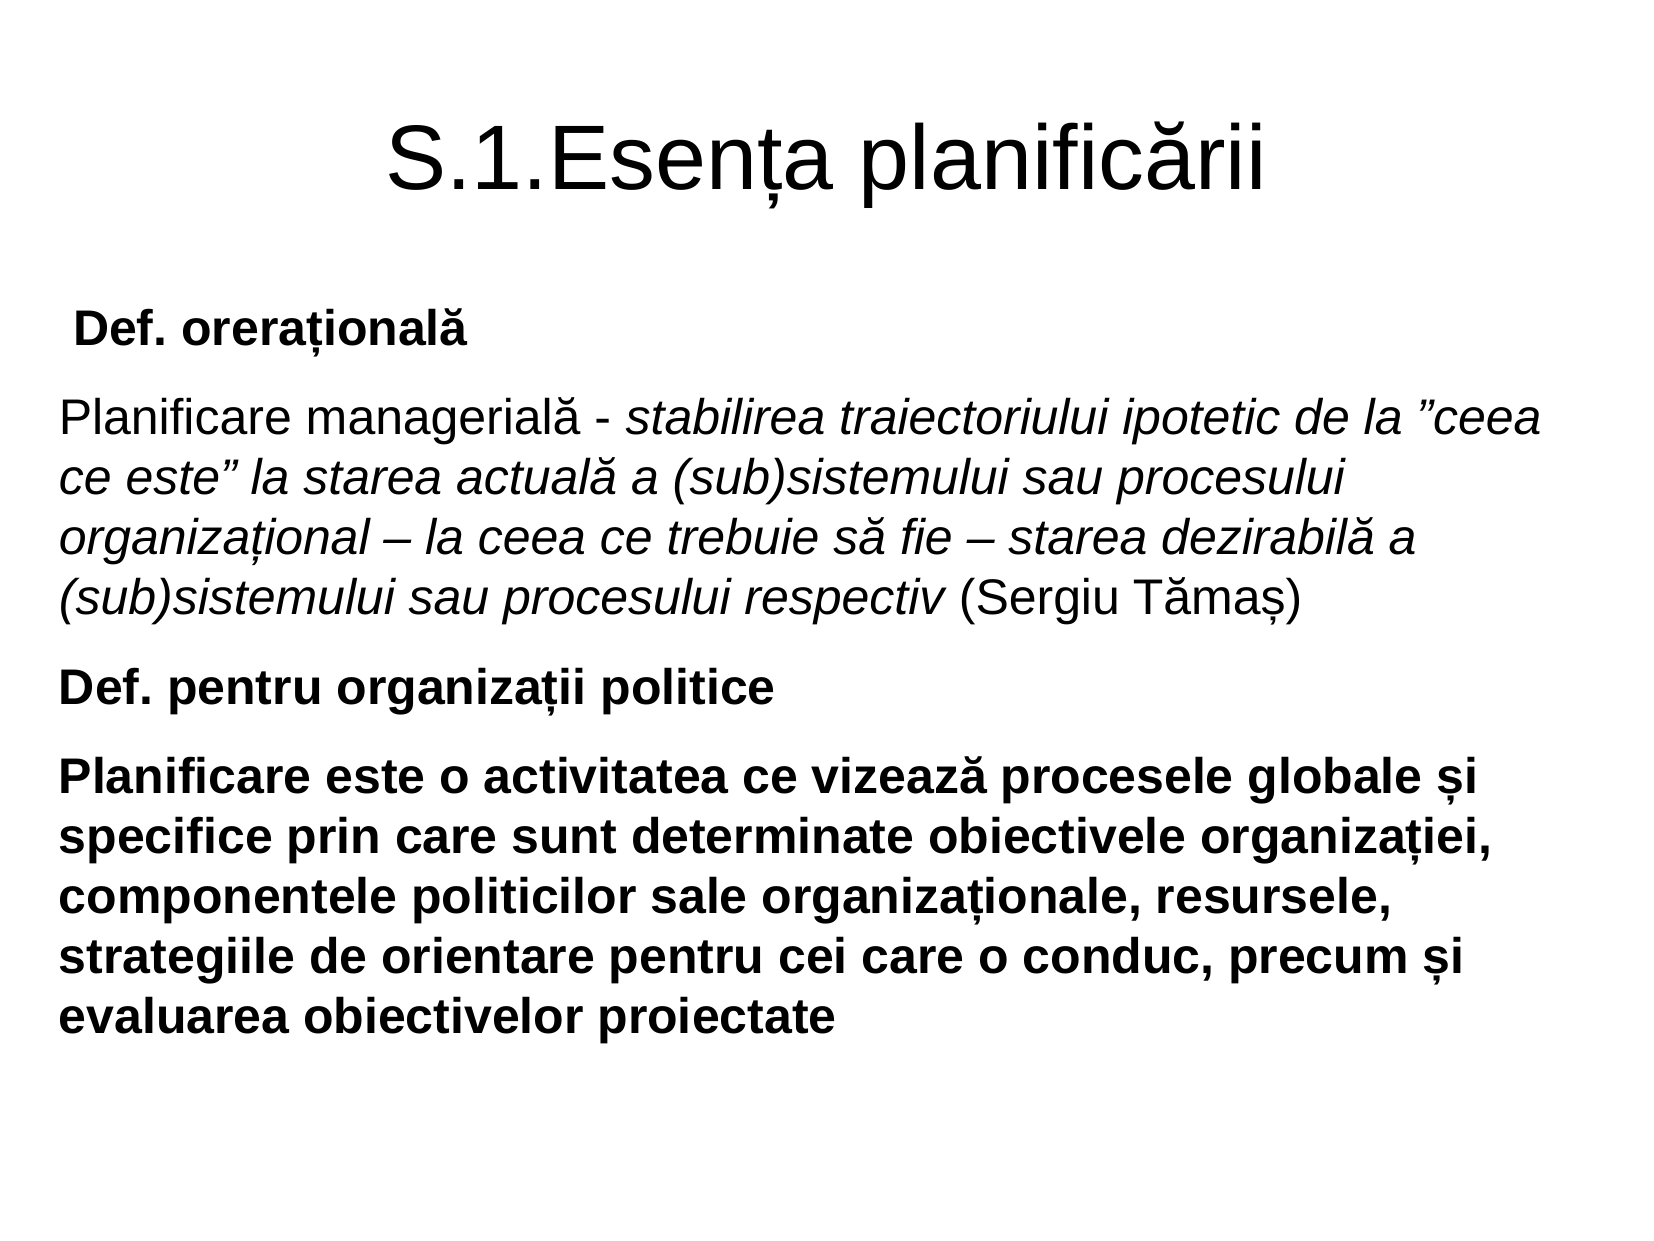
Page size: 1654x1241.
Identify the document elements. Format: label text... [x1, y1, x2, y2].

list Def. orerațională Planificare managerială - stabilirea traiectoriului ipotetic de la ”ceea ce este” la starea actuală a (sub)sistemului sau procesului organizațional – la ceea ce trebuie să fie – starea dezirabilă a (sub)sistemului sau procesului respectiv (Sergiu Tămaș) Def. pentru organizații politice Planificare este o activitatea ce vizează procesele globale și specifice prin care sunt determinate obiectivele organizației, componentele politicilor sale organizaționale, resursele, strategiile de orientare pentru cei care o conduc, precum și evaluarea obiectivelor proiectate [59, 295, 1607, 1241]
title S.1.Esența planificării [82, 49, 1571, 257]
